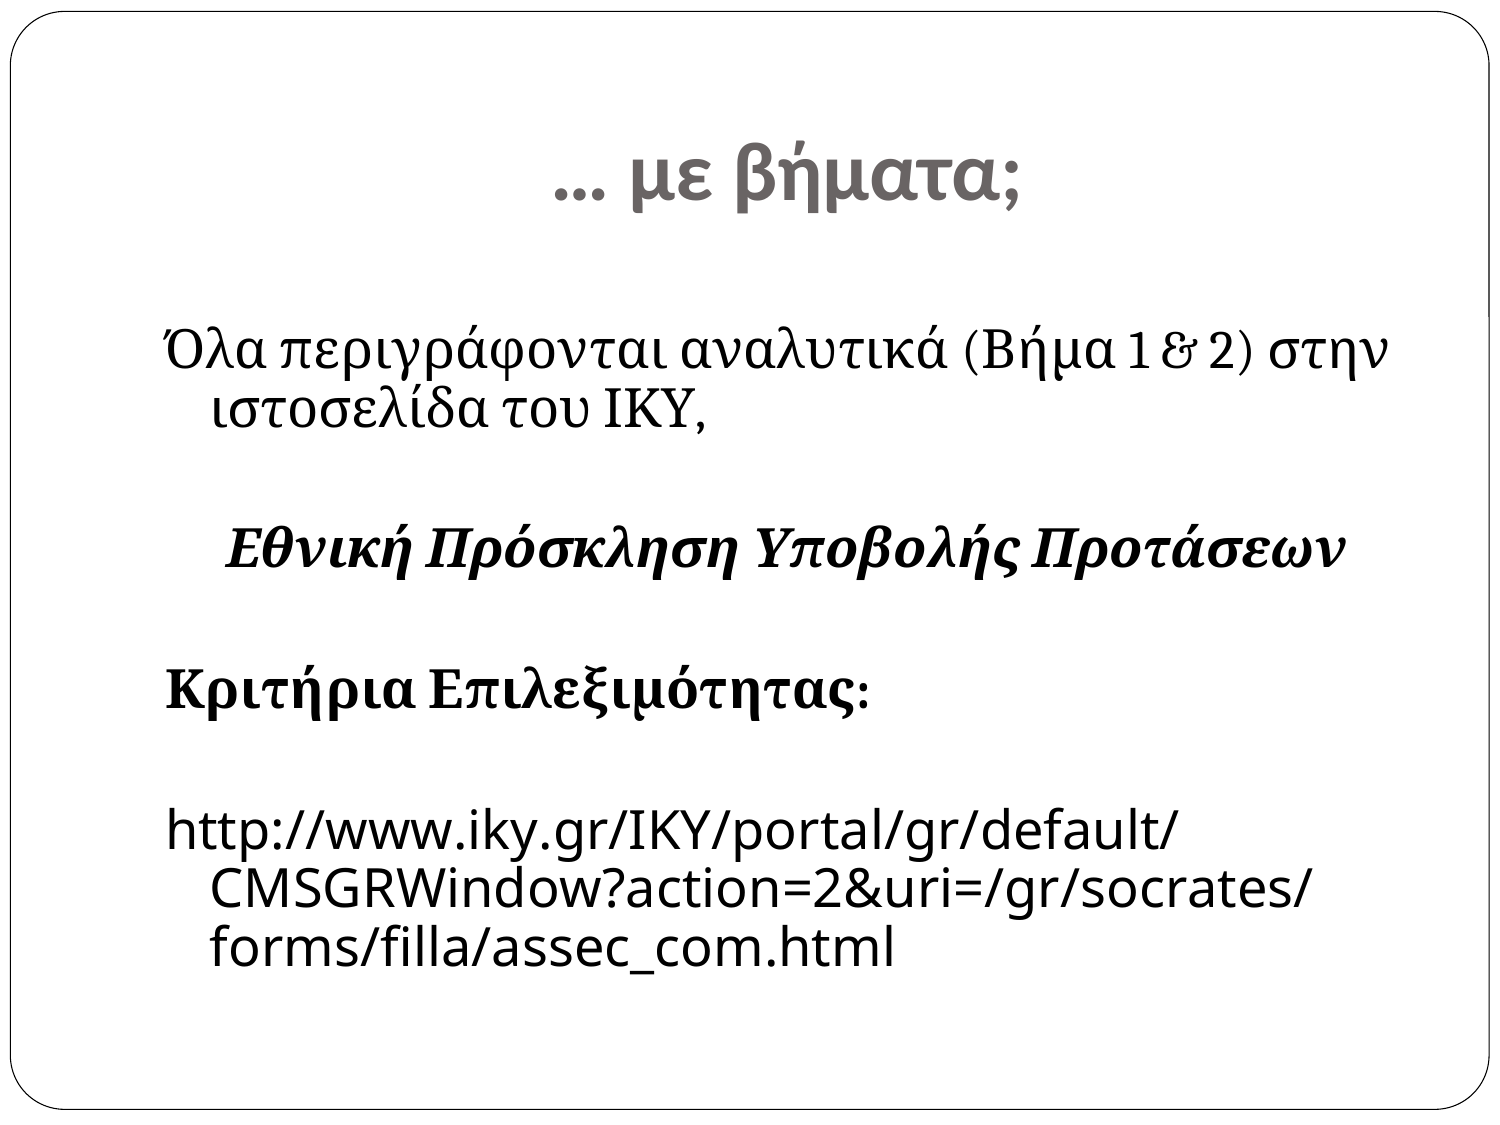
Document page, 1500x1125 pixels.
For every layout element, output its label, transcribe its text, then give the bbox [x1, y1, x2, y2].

list Όλα περιγράφονται αναλυτικά (Βήμα 1 & 2) στην ιστοσελίδα του ΙΚΥ, Εθνική Πρόσκληση Υποβολής Προτάσεων Κριτήρια Επιλεξιμότητας: http://www.iky.gr/IKY/portal/gr/default/CMSGRWindow?action=2&uri=/gr/socrates/forms/filla/assec_com.html [150, 237, 1426, 988]
title … με βήματα; [150, 44, 1426, 233]
